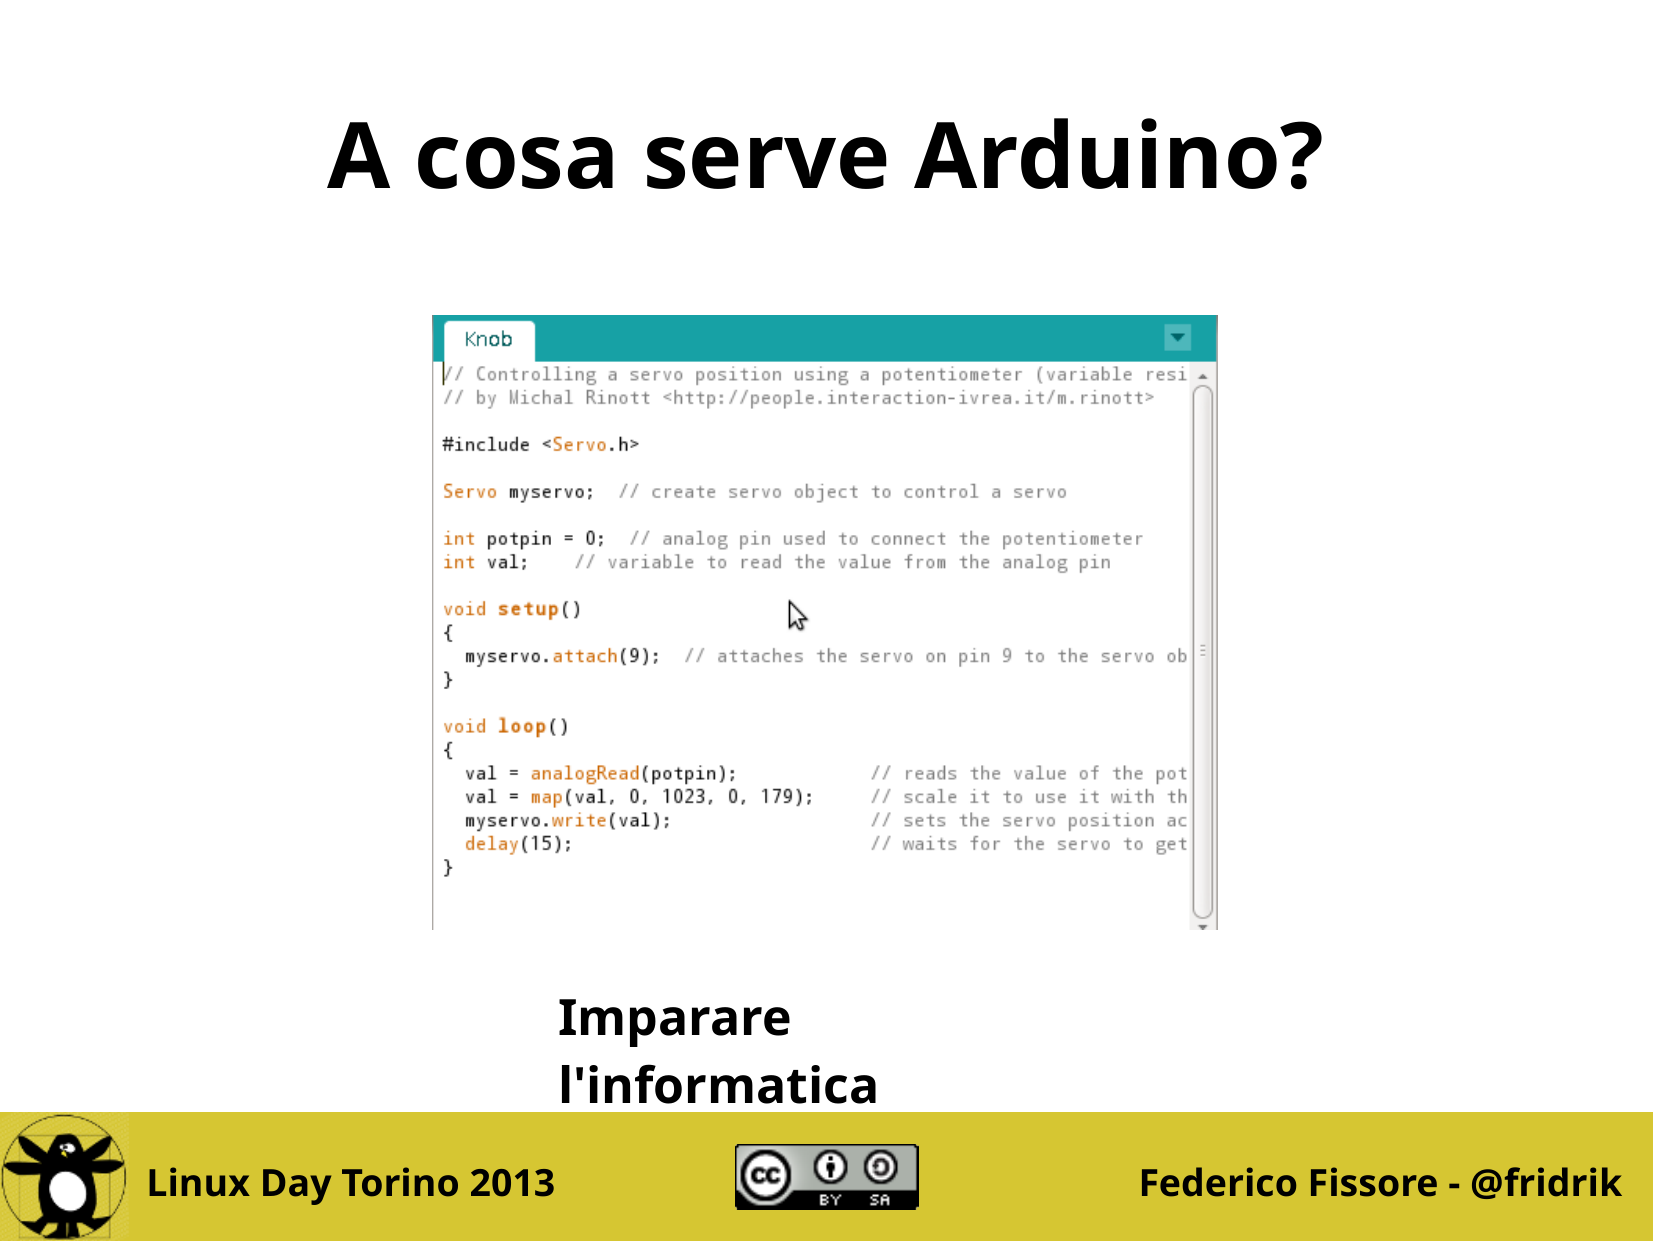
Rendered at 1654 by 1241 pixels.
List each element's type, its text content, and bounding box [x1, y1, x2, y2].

picture [432, 315, 1218, 930]
picture [0, 1112, 1653, 1241]
text_box Federico Fissore - @fridrik [1123, 1148, 1627, 1206]
text_box Imparare l'informatica [543, 974, 1111, 1046]
text_box Linux Day Torino 2013 [131, 1148, 553, 1206]
title A cosa serve Arduino? [82, 49, 1571, 257]
